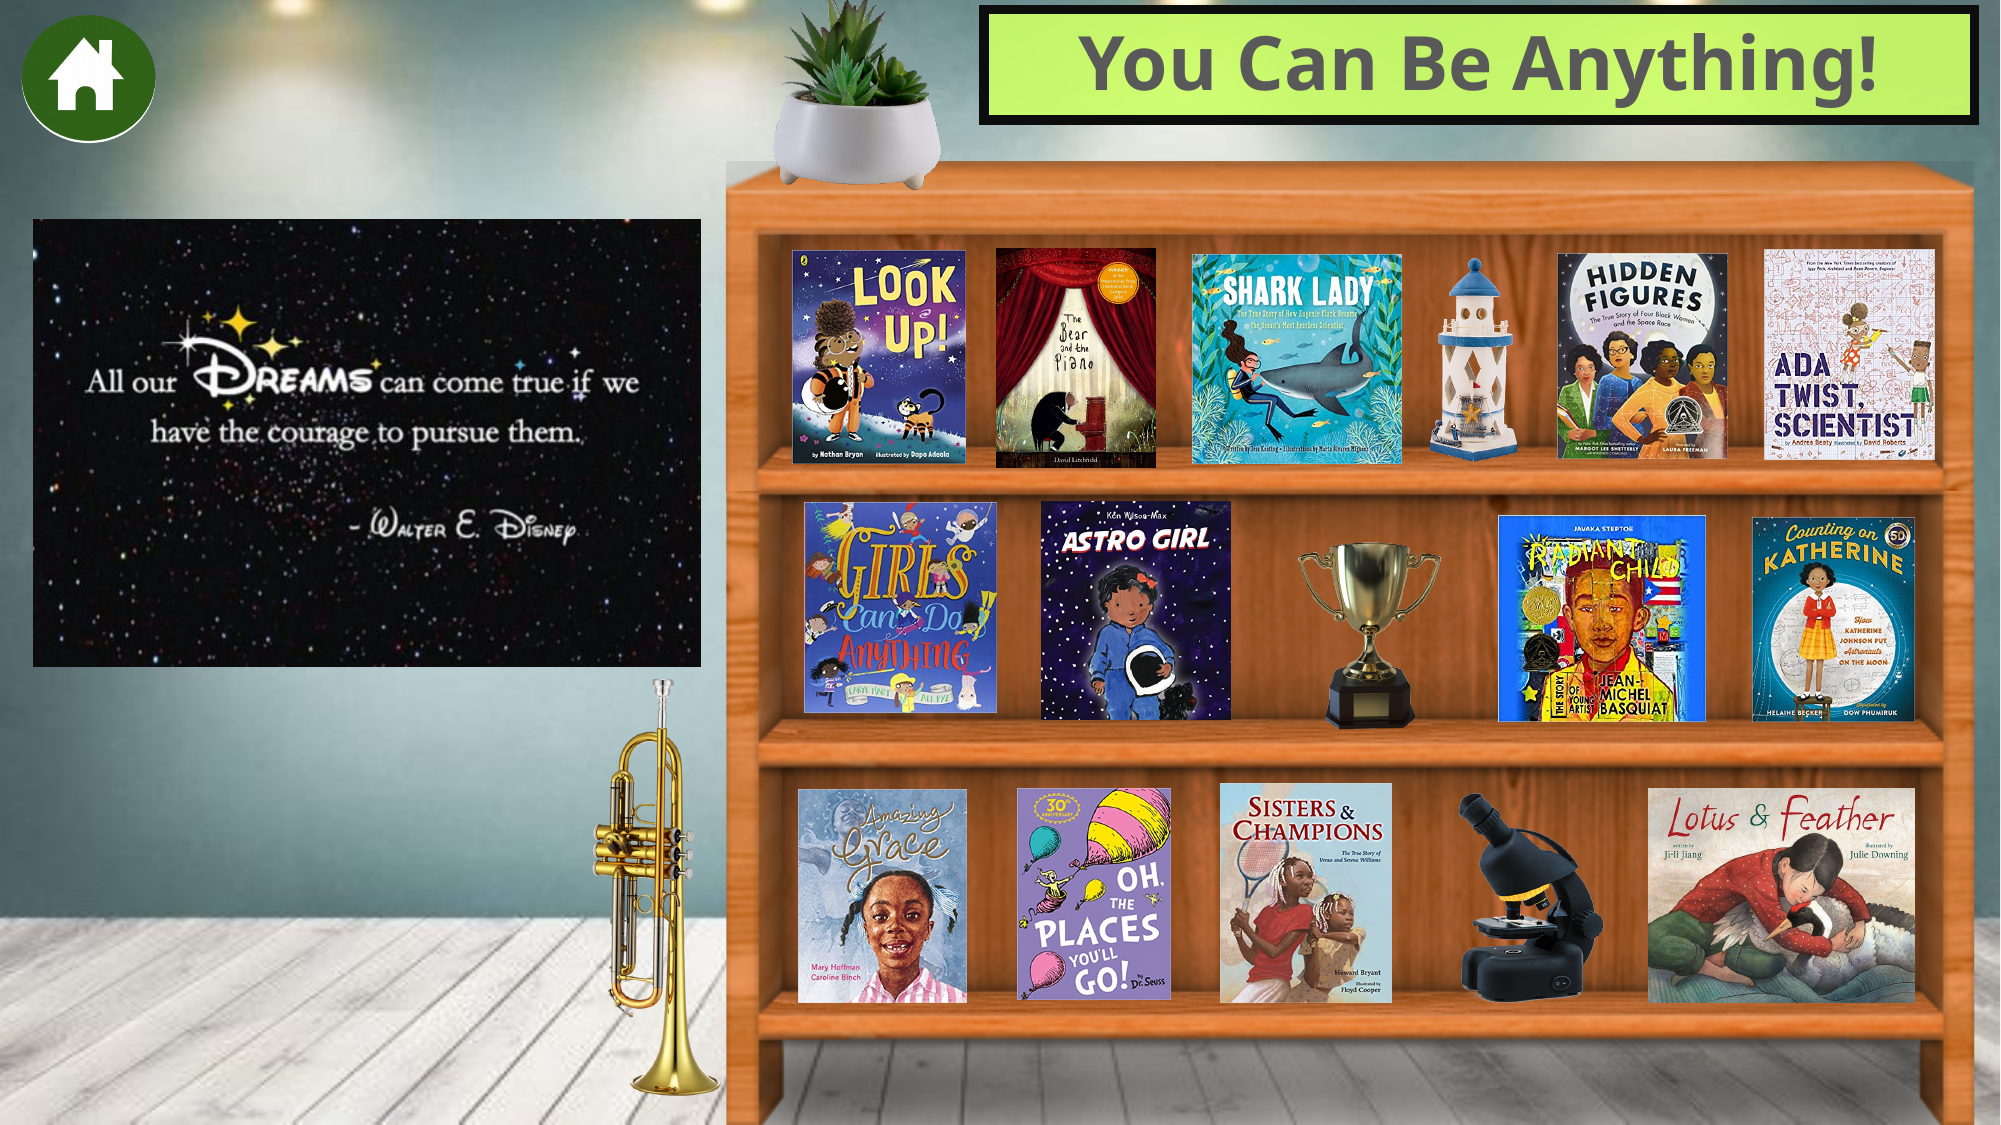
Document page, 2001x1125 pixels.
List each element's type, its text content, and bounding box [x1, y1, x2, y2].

picture [33, 0, 1975, 1125]
text_box You Can Be Anything! [984, 9, 1975, 120]
picture [14, 9, 163, 149]
